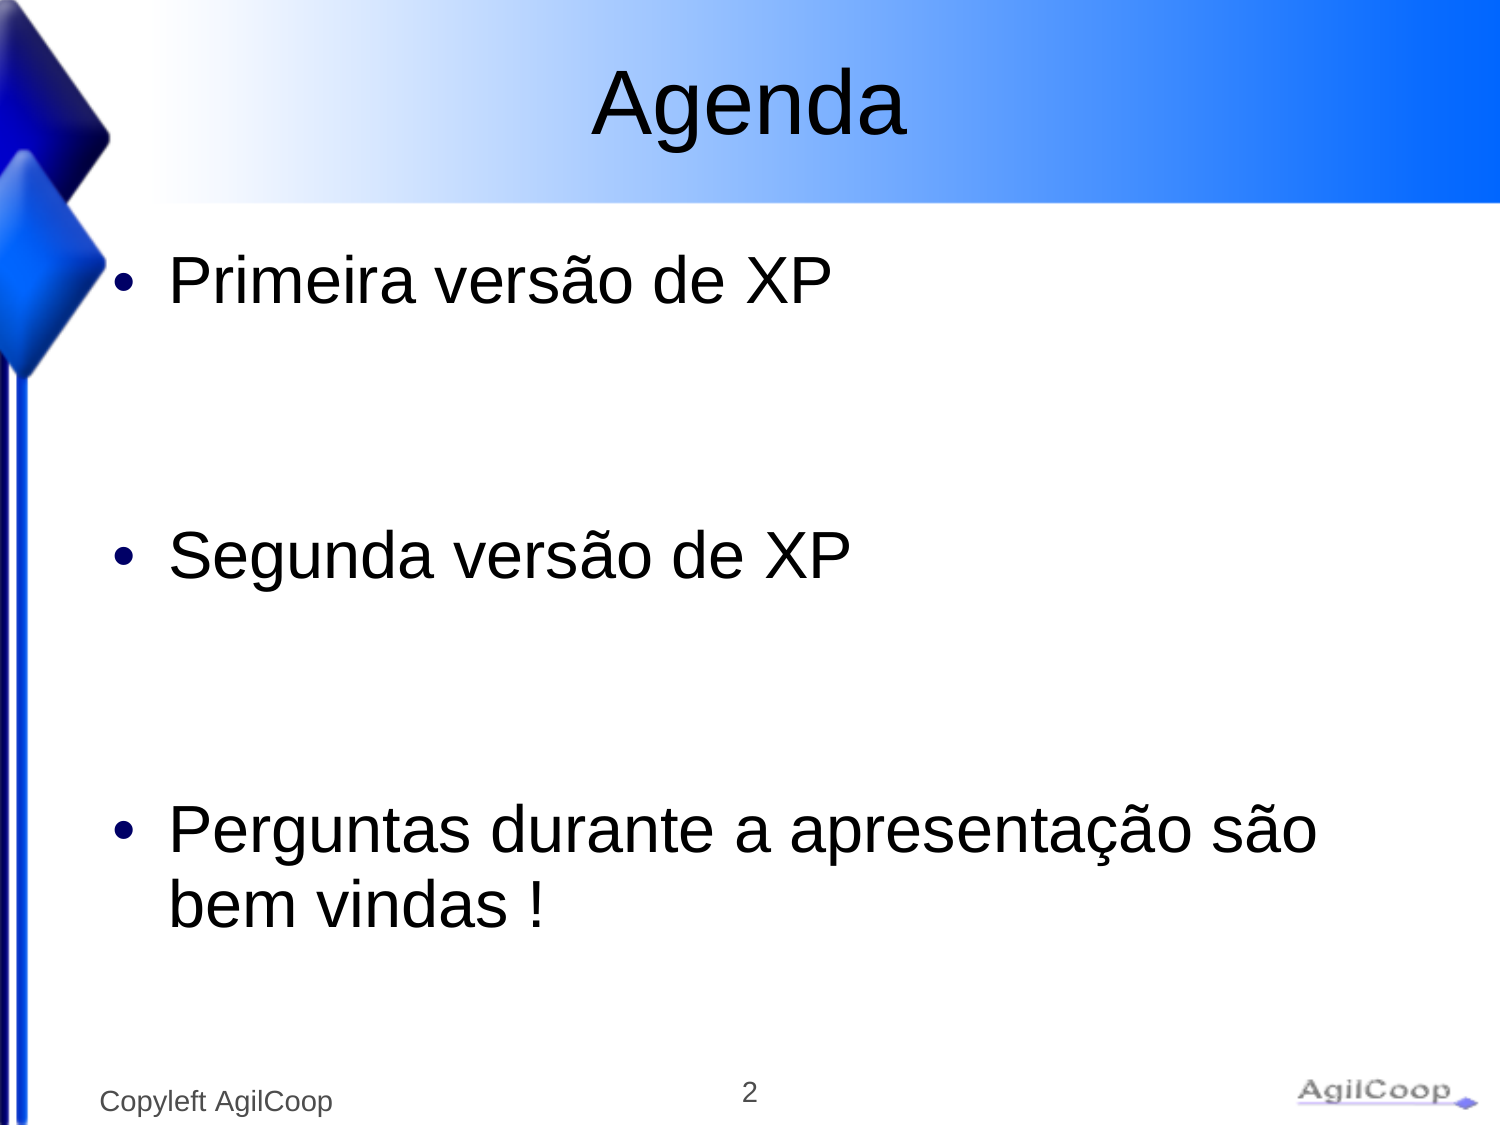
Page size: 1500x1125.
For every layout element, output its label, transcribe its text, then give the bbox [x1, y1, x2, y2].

picture [0, 0, 1500, 1125]
list Primeira versão de XP Segunda versão de XP Perguntas durante a apresentação são bem vindas ! [112, 243, 1425, 987]
title Agenda [75, 8, 1426, 197]
